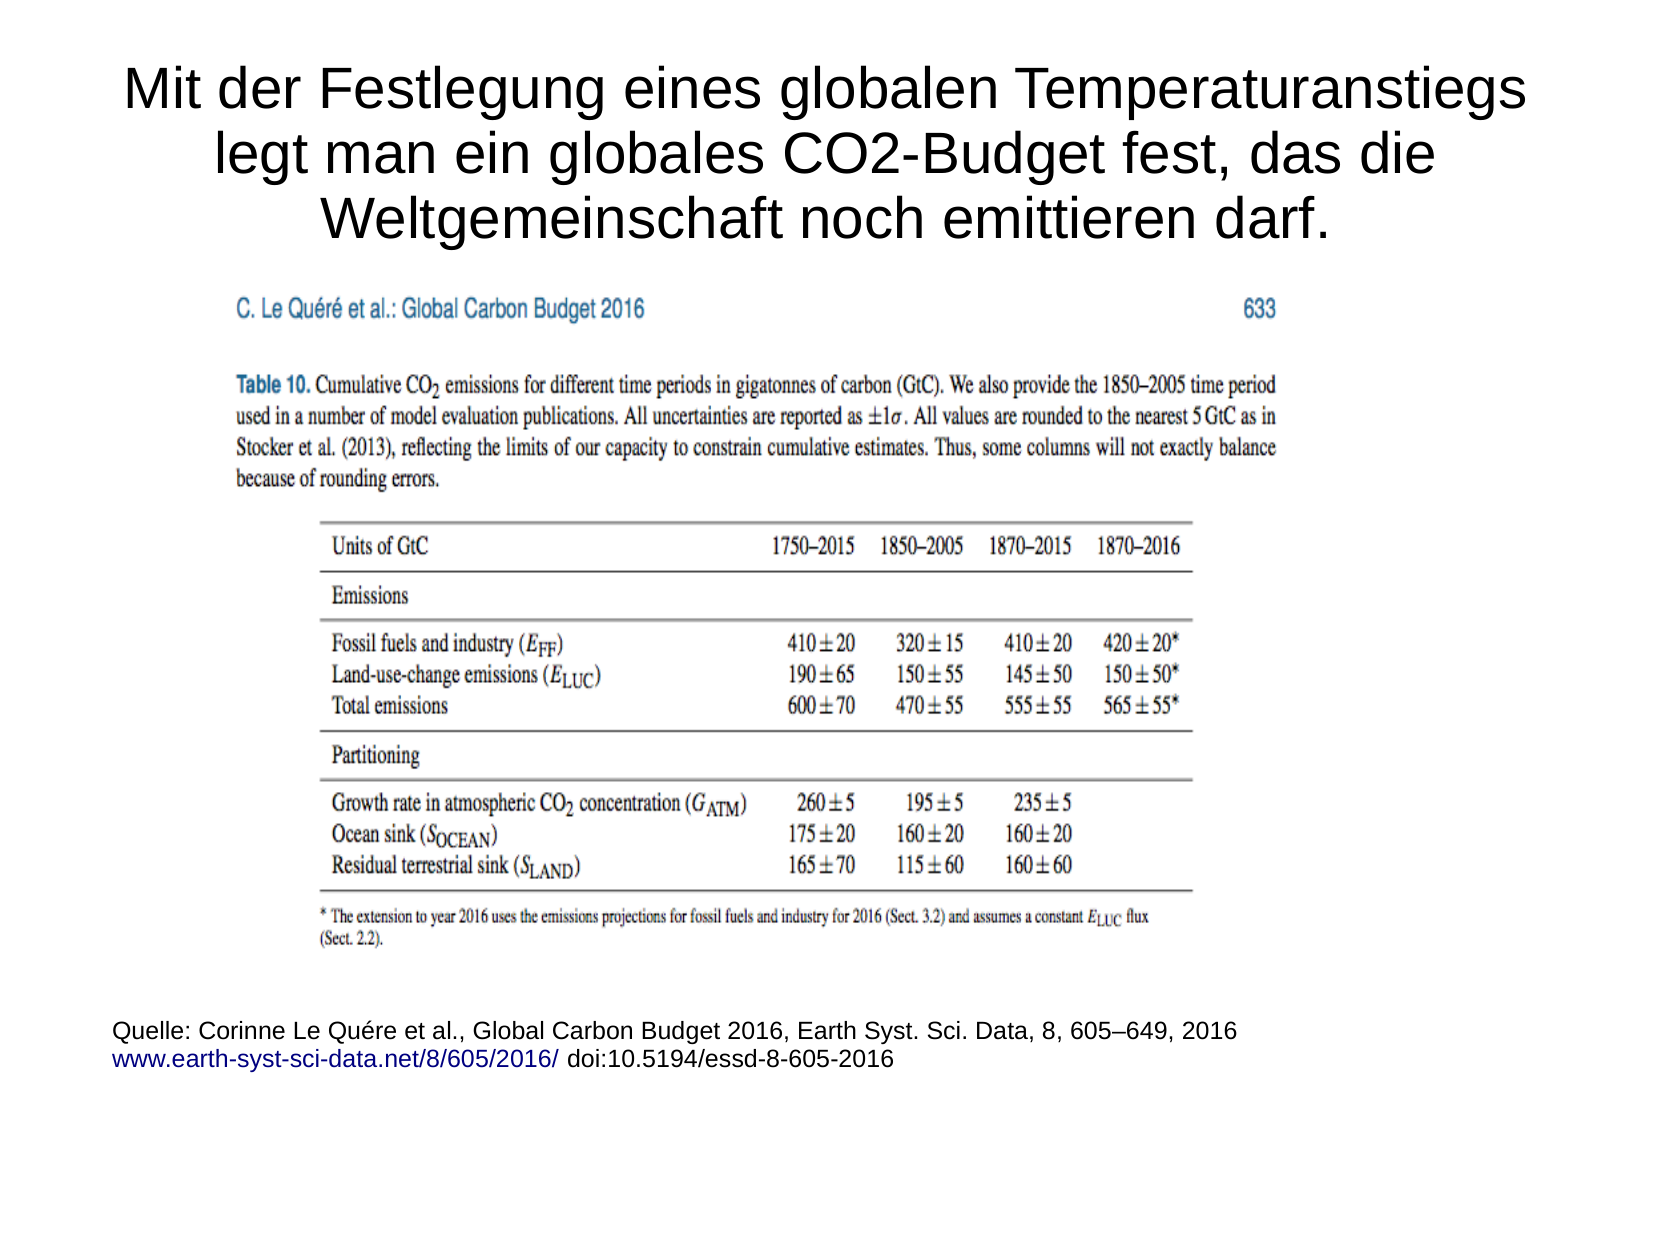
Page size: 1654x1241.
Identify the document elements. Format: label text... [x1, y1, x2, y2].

list Quelle: Corinne Le Quére et al., Global Carbon Budget 2016, Earth Syst. Sci. Data, 8, 605–649, 2016 www.earth-syst-sci-data.net/8/605/2016/ doi:10.5194/essd-8-605-2016 [112, 1016, 1601, 1091]
title Mit der Festlegung eines globalen Temperaturanstiegs legt man ein globales CO2-Budget fest, das die Weltgemeinschaft noch emittieren darf. [82, 49, 1571, 257]
picture [212, 265, 1323, 989]
